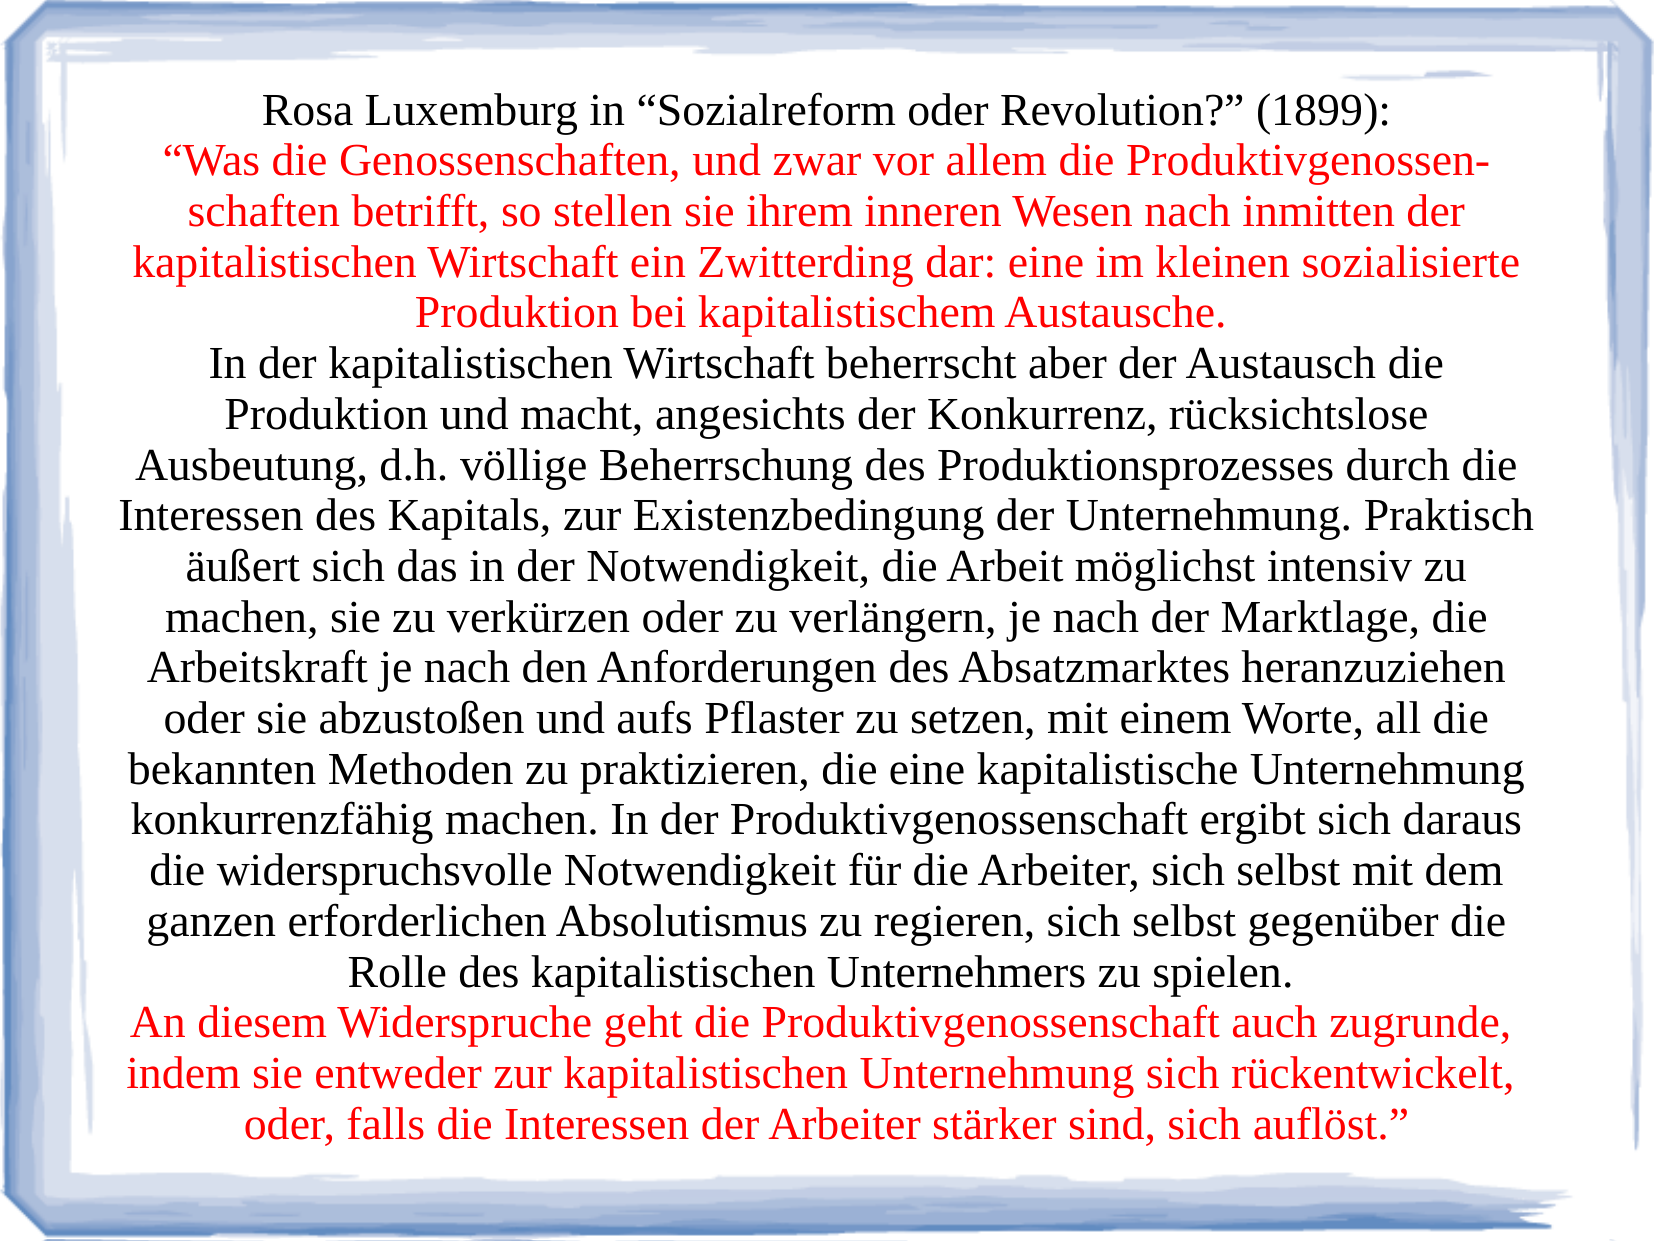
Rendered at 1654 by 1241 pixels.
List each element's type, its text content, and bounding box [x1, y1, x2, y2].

text_box Rosa Luxemburg in “Sozialreform oder Revolution?” (1899): “Was die Genossenschaften, und zwar vor allem die Produktivgenossen- schaften betrifft, so stellen sie ihrem inneren Wesen nach inmitten der kapitalistischen Wirtschaft ein Zwitterding dar: eine im kleinen sozialisierte Produktion bei kapitalistischem Austausche. In der kapitalistischen Wirtschaft beherrscht aber der Austausch die Produktion und macht, angesichts der Konkurrenz, rücksichtslose Ausbeutung, d.h. völlige Beherrschung des Produktionsprozesses durch die Interessen des Kapitals, zur Existenzbedingung der Unternehmung. Praktisch äußert sich das in der Notwendigkeit, die Arbeit möglichst intensiv zu machen, sie zu verkürzen oder zu verlängern, je nach der Marktlage, die Arbeitskraft je nach den Anforderungen des Absatzmarktes heranzuziehen oder sie abzustoßen und aufs Pflaster zu setzen, mit einem Worte, all die bekannten Methoden zu praktizieren, die eine kapitalistische Unternehmung konkurrenzfähig machen. In der Produktivgenossenschaft ergibt sich daraus die widerspruchsvolle Notwendigkeit für die Arbeiter, sich selbst mit dem ganzen erforderlichen Absolutismus zu regieren, sich selbst gegenüber die Rolle des kapitalistischen Unternehmers zu spielen. An diesem Widerspruche geht die Produktivgenossenschaft auch zugrunde, indem sie entweder zur kapitalistischen Unternehmung sich rückentwickelt, oder, falls die Interessen der Arbeiter stärker sind, sich auflöst.” [88, 76, 1565, 1157]
picture [0, 0, 1654, 1241]
